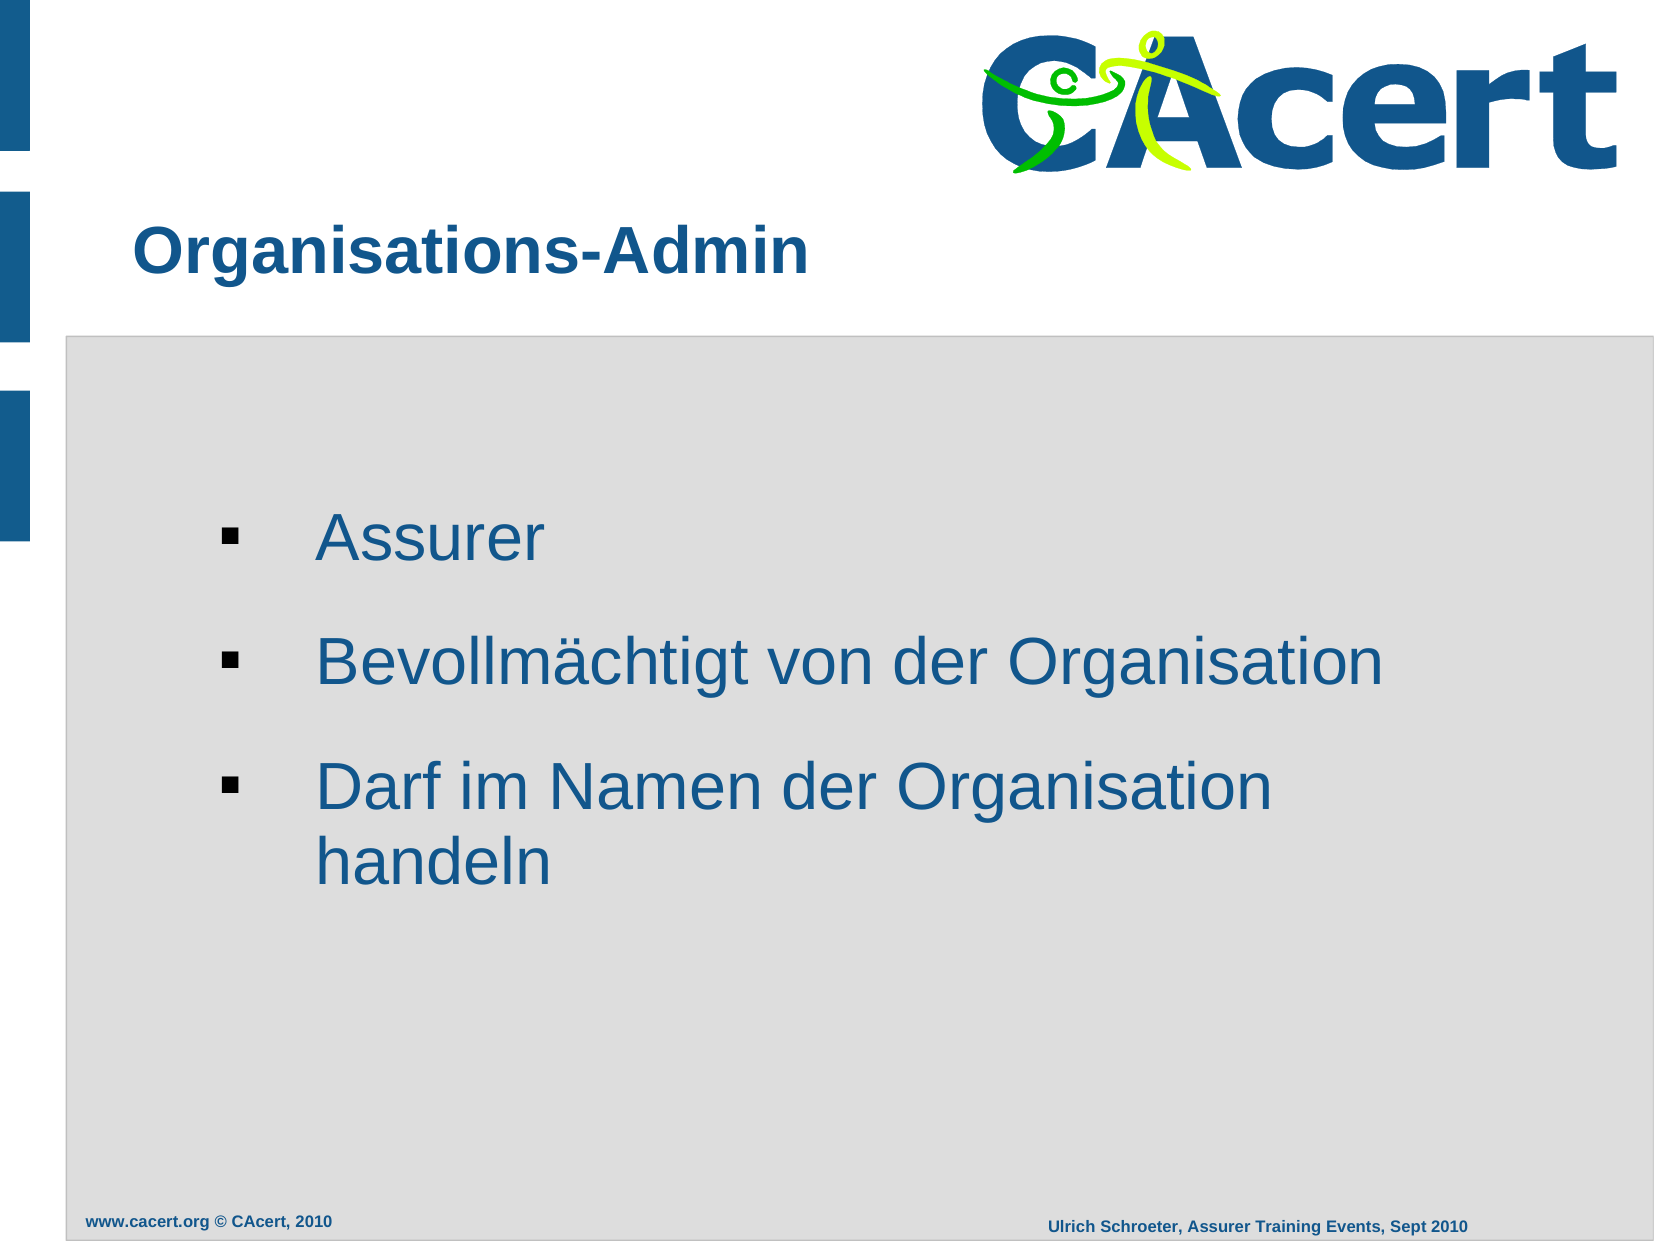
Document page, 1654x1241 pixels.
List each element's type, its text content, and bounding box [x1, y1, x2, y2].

text_box Organisations-Admin [118, 191, 826, 296]
list Assurer Bevollmächtigt von der Organisation Darf im Namen der Organisation handeln [161, 335, 1493, 1063]
